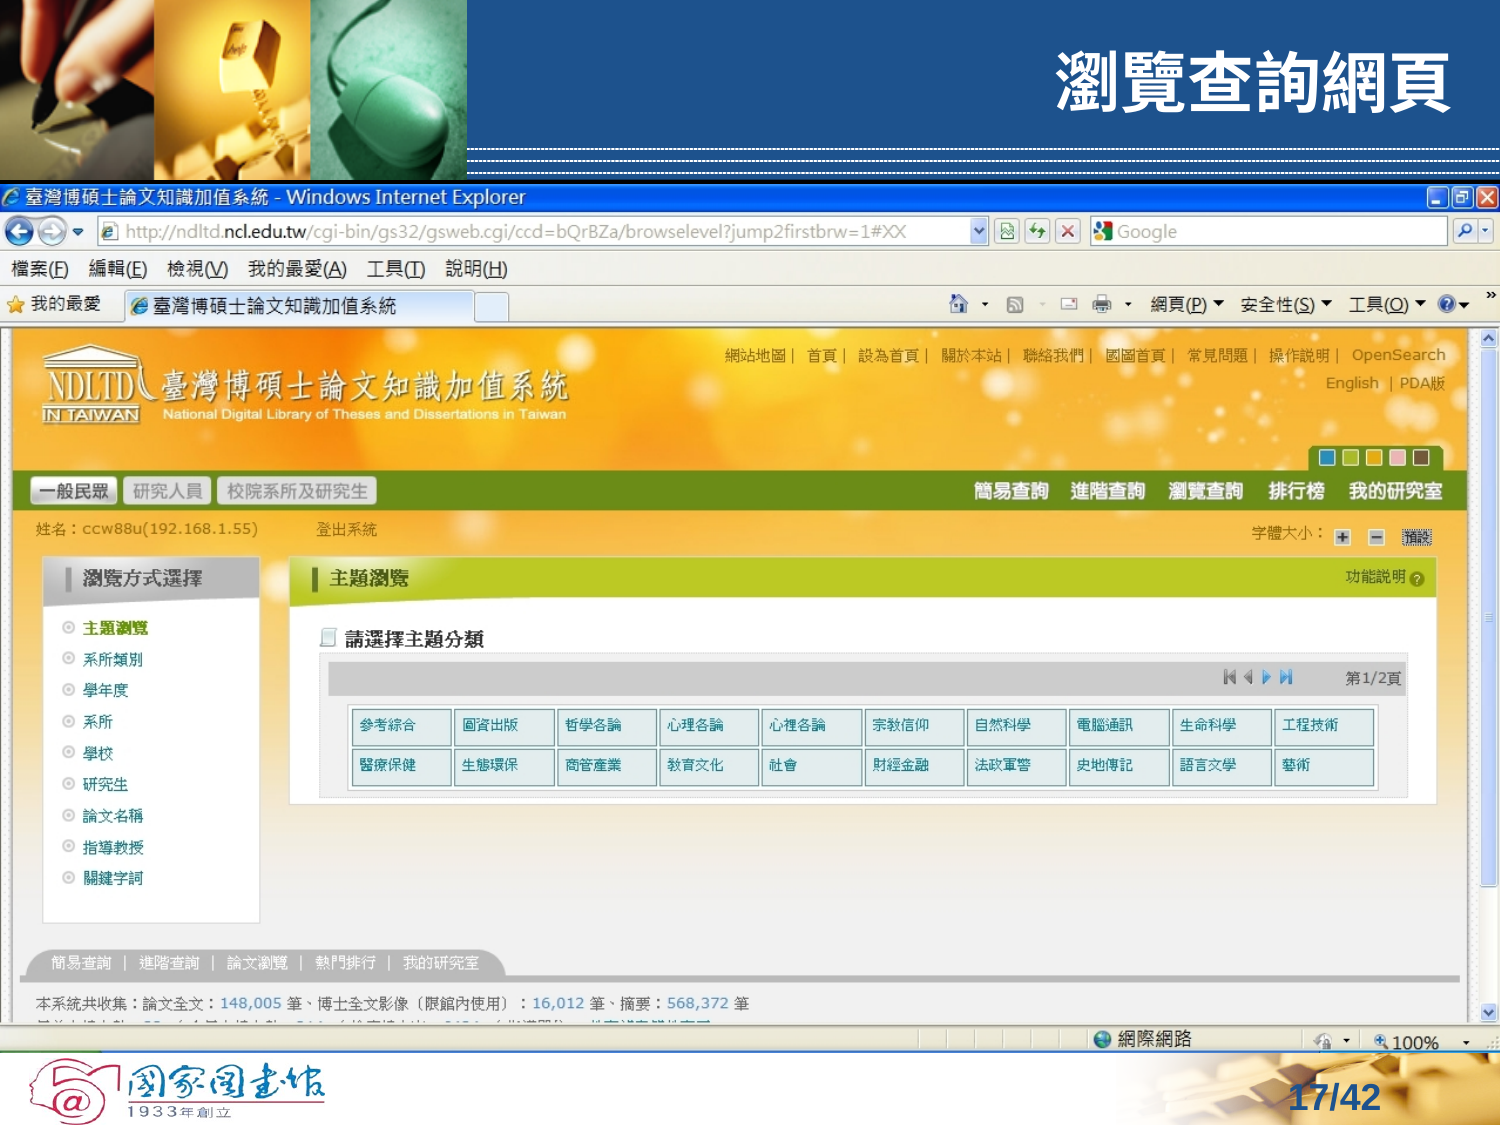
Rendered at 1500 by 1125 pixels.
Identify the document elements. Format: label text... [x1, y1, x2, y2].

title 瀏覽查詢網頁 [469, 24, 1470, 138]
picture [0, 184, 1500, 1053]
picture [29, 1058, 325, 1125]
